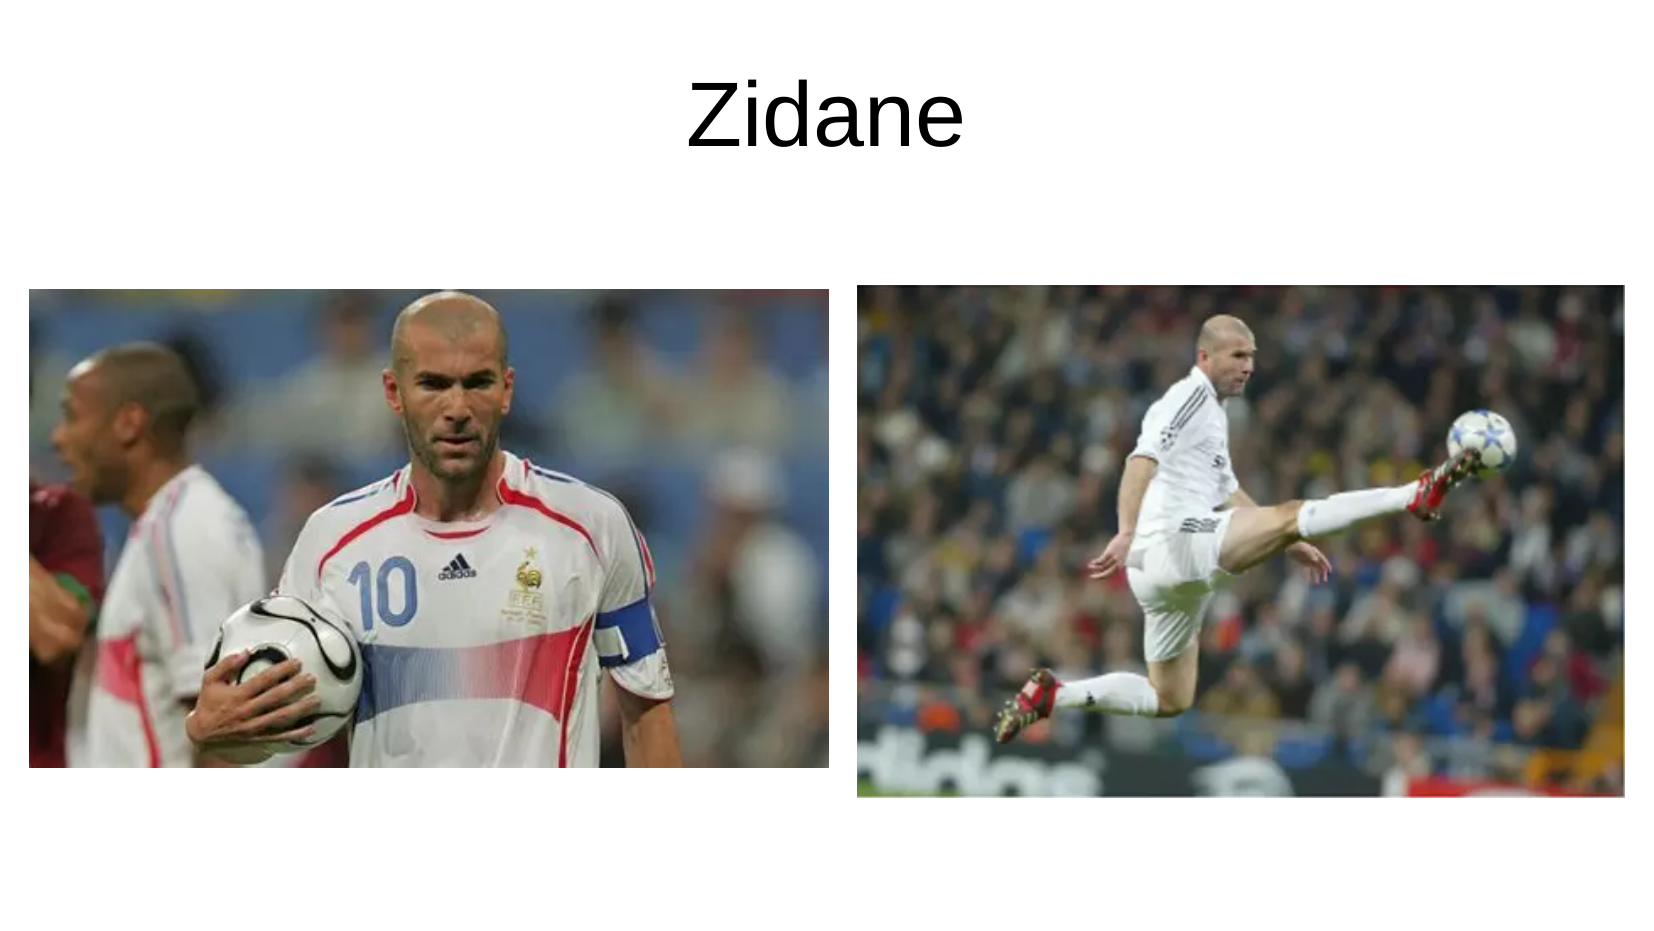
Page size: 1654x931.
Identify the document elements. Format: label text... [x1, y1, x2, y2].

picture [29, 289, 829, 768]
title Zidane [82, 37, 1571, 193]
picture [857, 285, 1625, 798]
